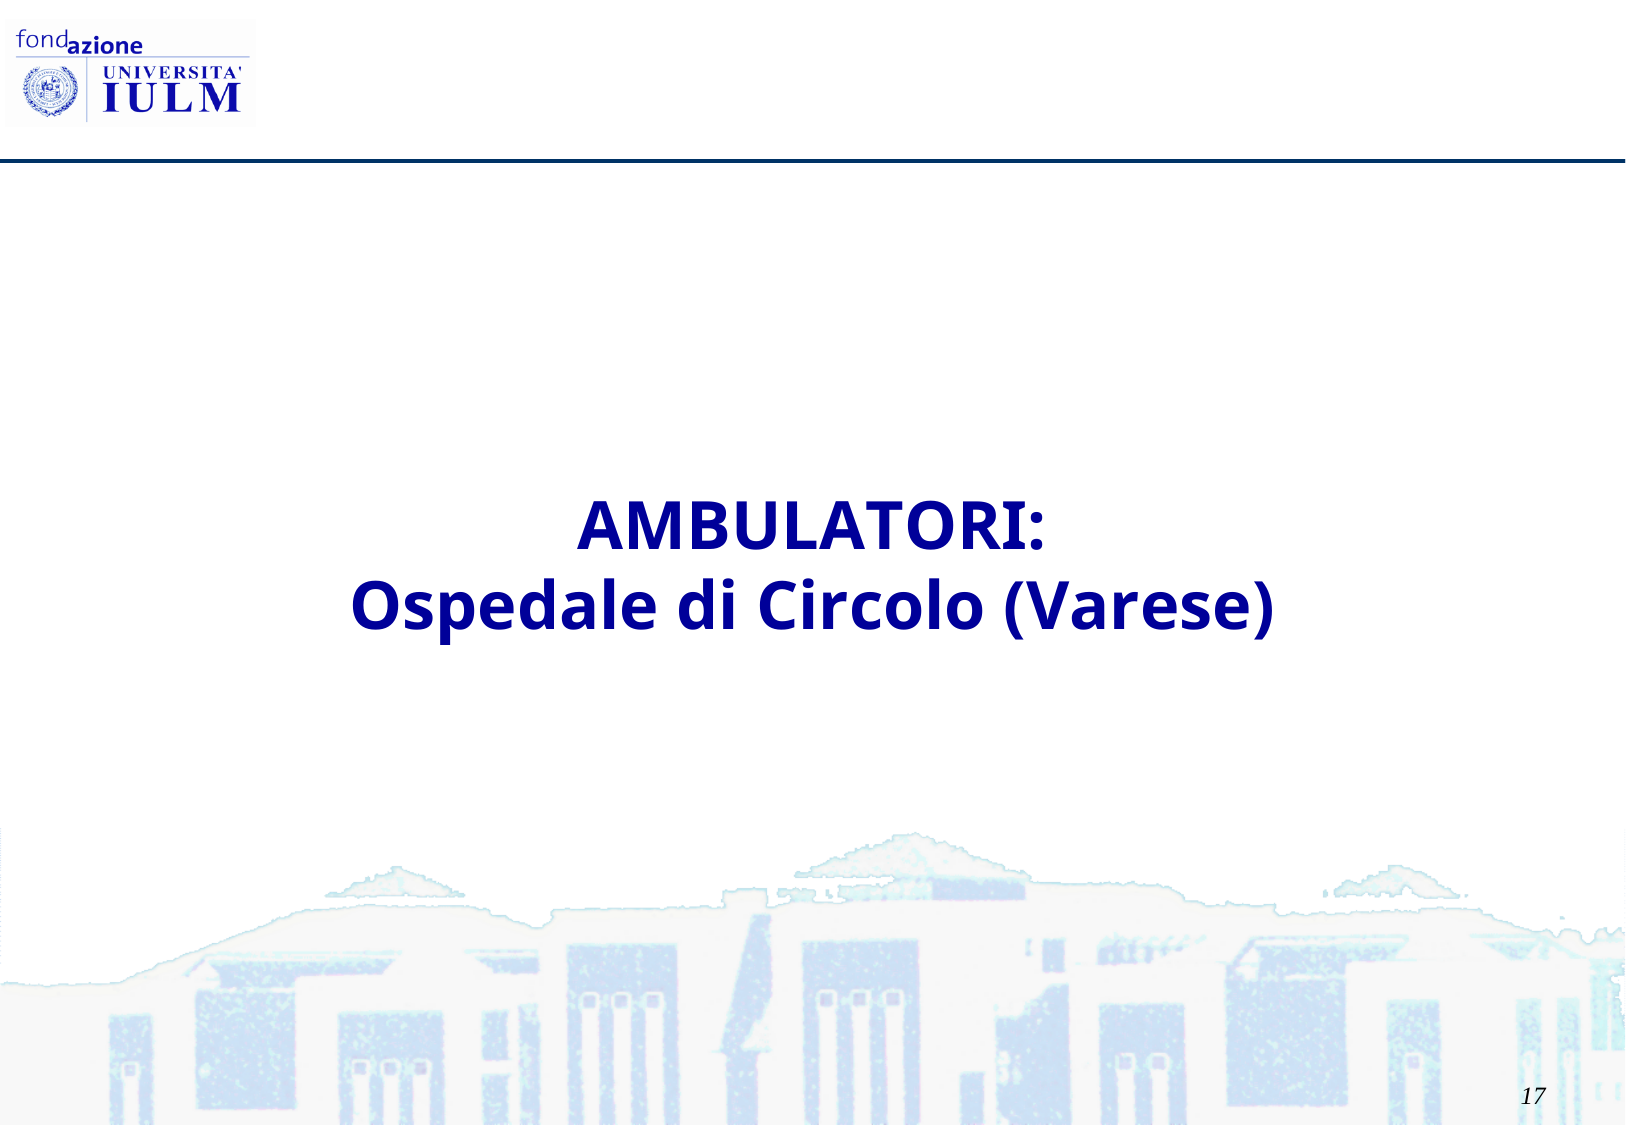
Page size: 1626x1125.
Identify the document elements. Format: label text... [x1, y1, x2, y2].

text_box AMBULATORI: Ospedale di Circolo (Varese) [121, 469, 1504, 657]
picture [5, 19, 256, 127]
